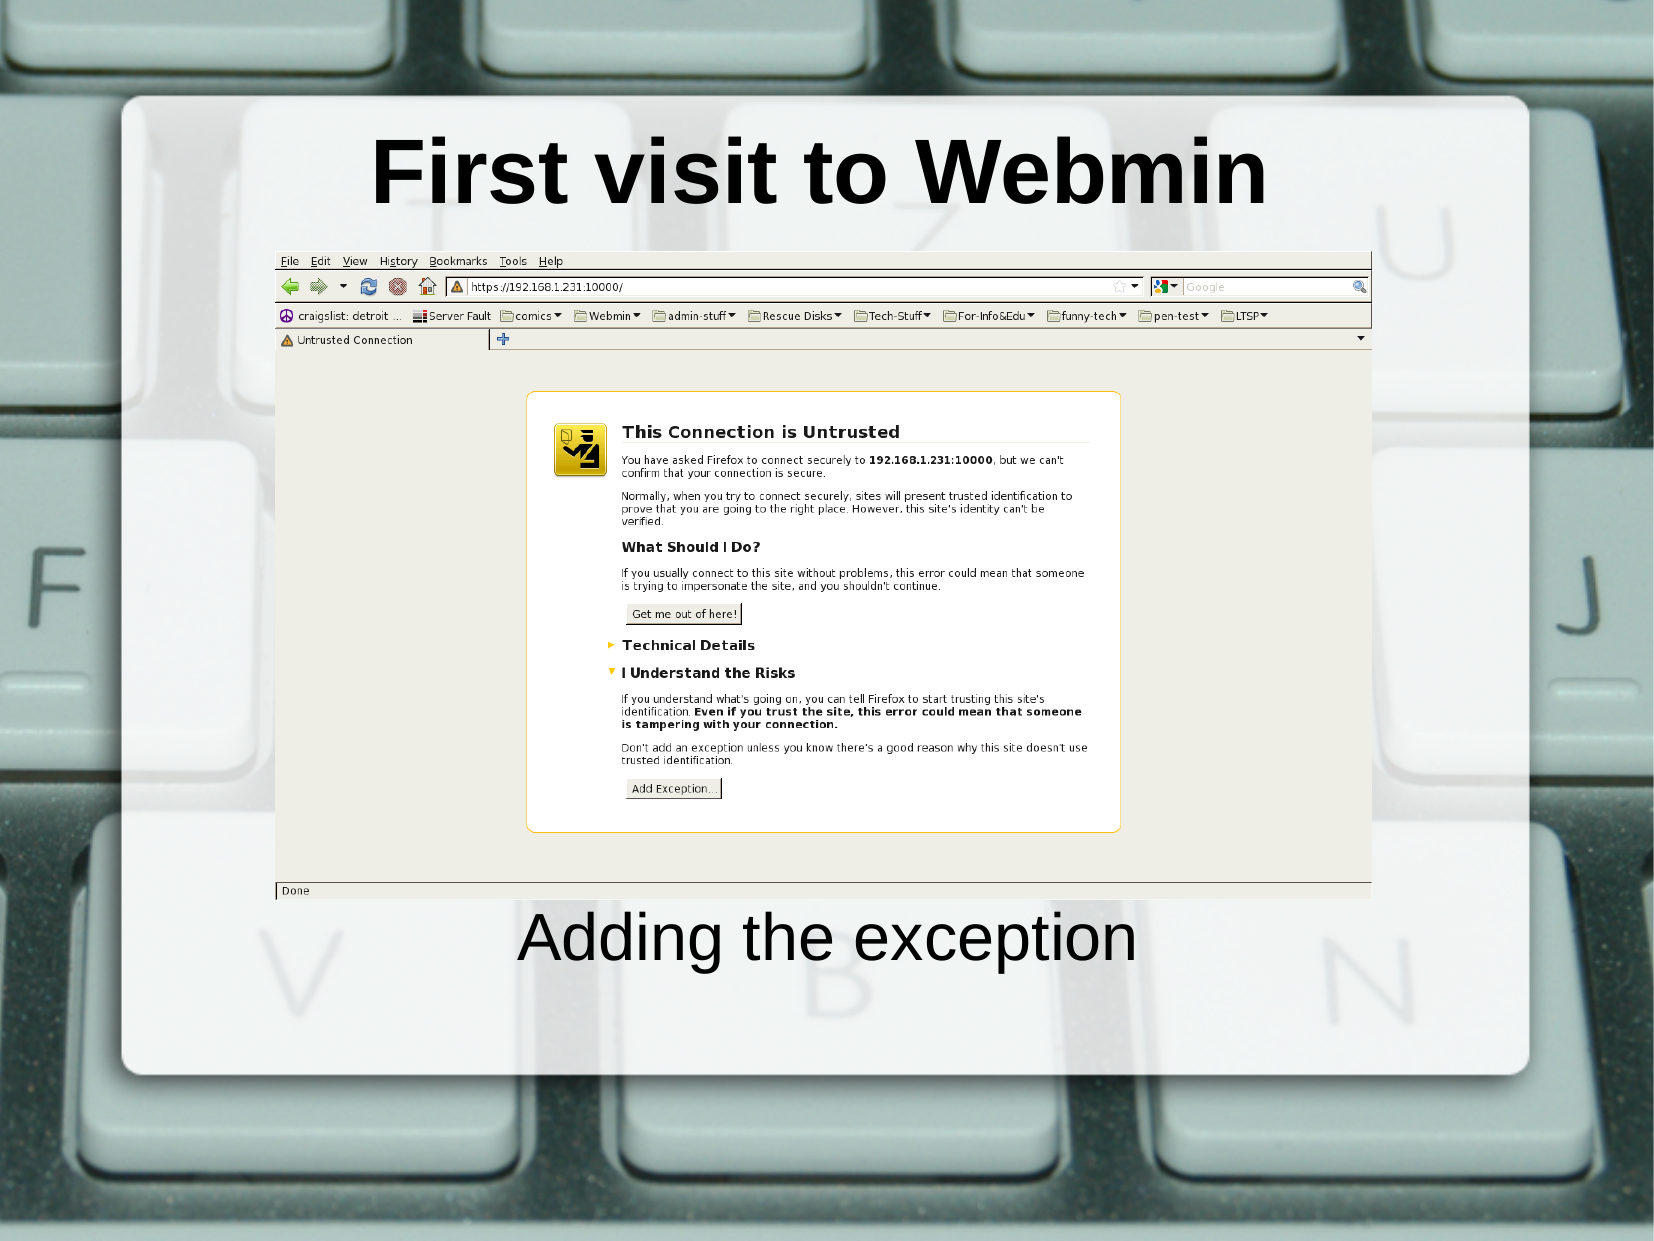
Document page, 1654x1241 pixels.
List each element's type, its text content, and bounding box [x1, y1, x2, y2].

picture [0, 0, 1654, 1241]
list Adding the exception [150, 900, 1507, 1055]
title First visit to Webmin [135, 112, 1506, 231]
